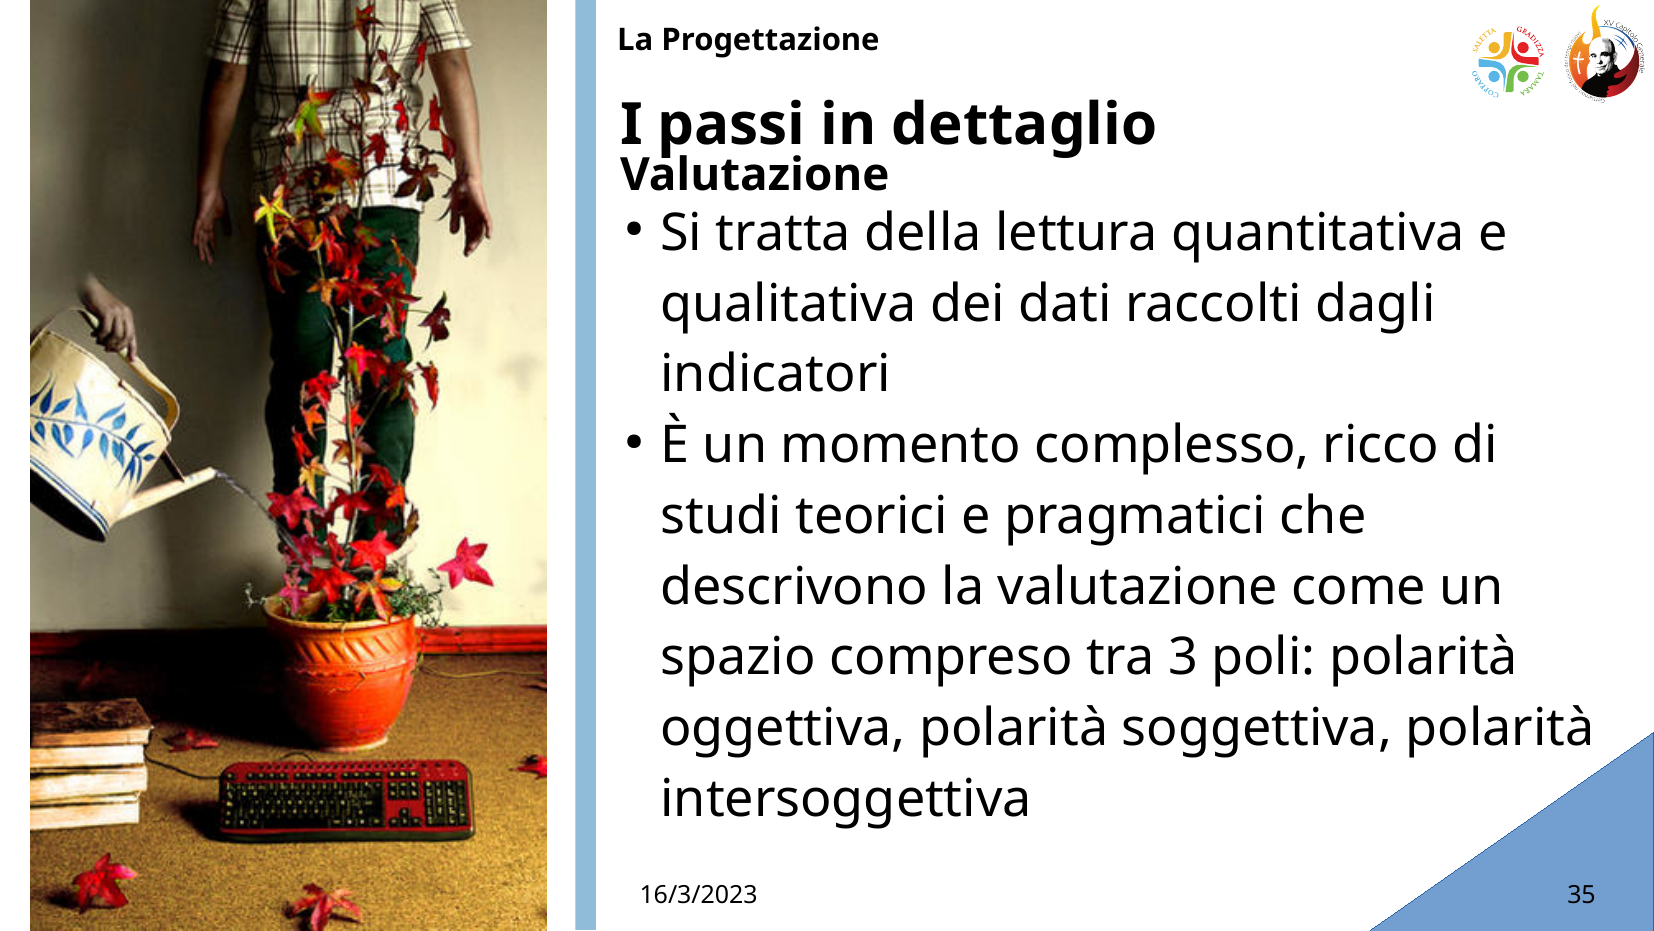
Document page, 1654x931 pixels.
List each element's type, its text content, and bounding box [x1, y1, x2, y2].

picture [30, 0, 547, 931]
title Valutazione [620, 154, 1617, 189]
subtitle Si tratta della lettura quantitativa e qualitativa dei dati raccolti dagli indicatori È un momento complesso, ricco di studi teorici e pragmatici che descrivono la valutazione come un spazio compreso tra 3 poli: polarità oggettiva, polarità soggettiva, polarità intersoggettiva [624, 194, 1602, 891]
text_box La Progettazione [602, 9, 1335, 63]
picture [1563, 4, 1646, 103]
title I passi in dettaglio [620, 82, 1617, 154]
